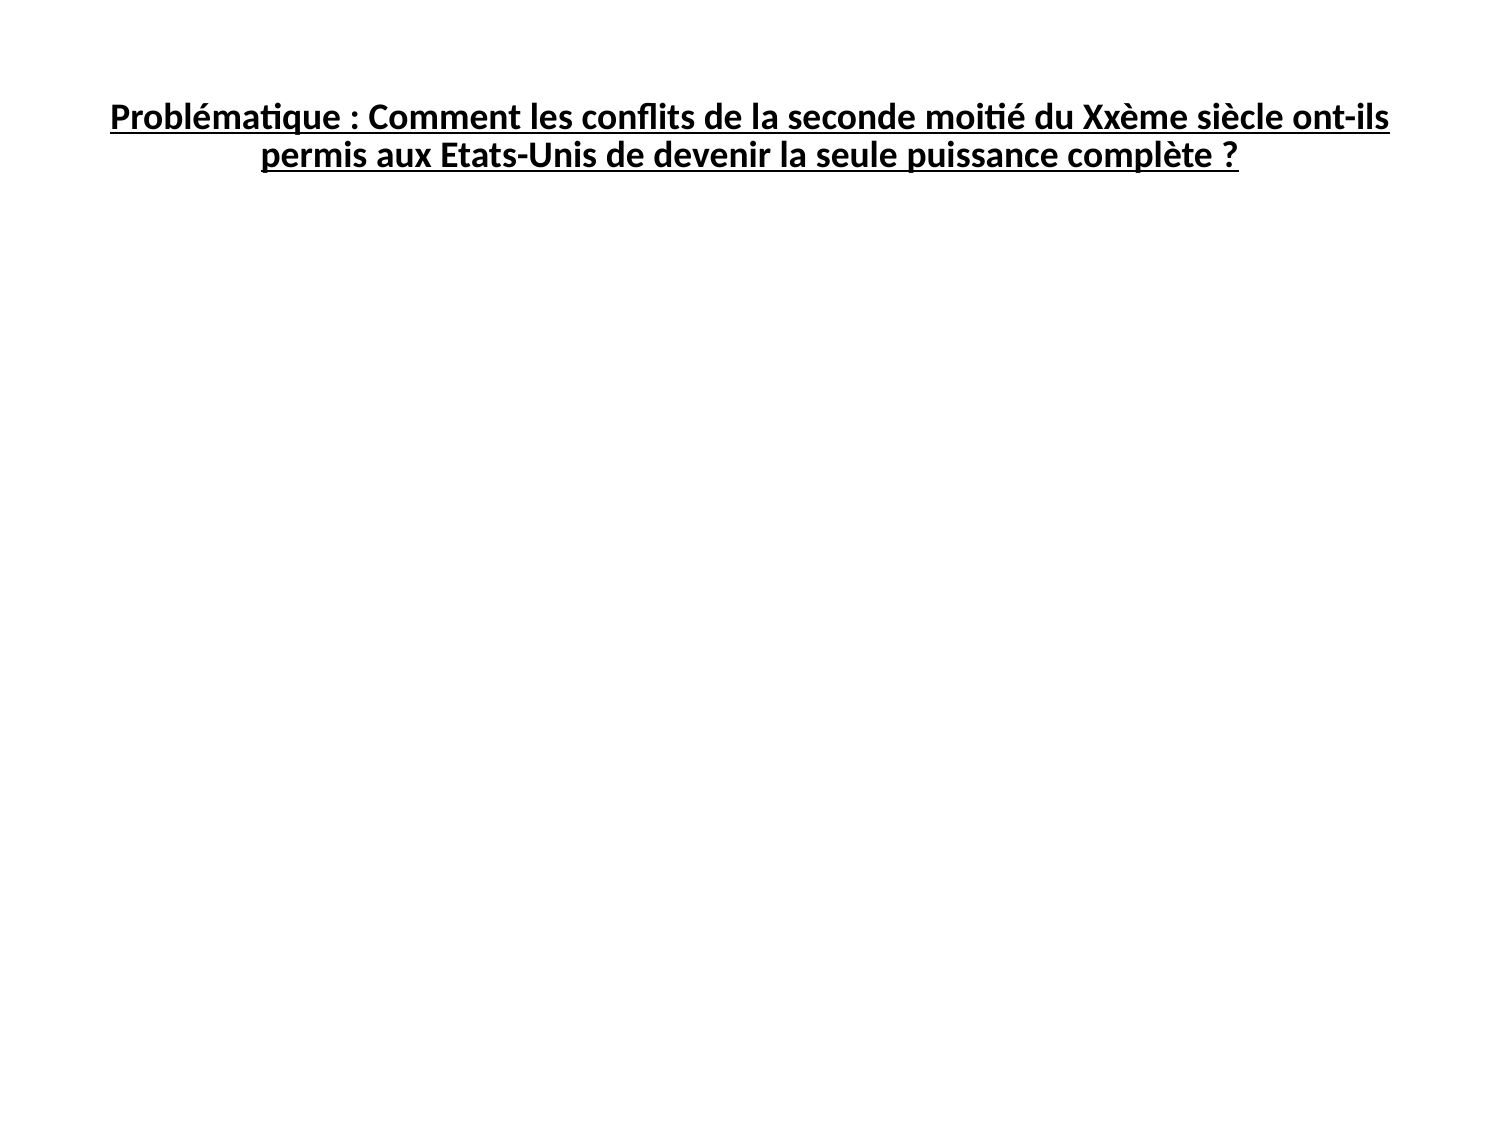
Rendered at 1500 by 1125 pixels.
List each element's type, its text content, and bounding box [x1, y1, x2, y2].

title Problématique : Comment les conflits de la seconde moitié du Xxème siècle ont-ils permis aux Etats-Unis de devenir la seule puissance complète ? [75, 45, 1425, 233]
